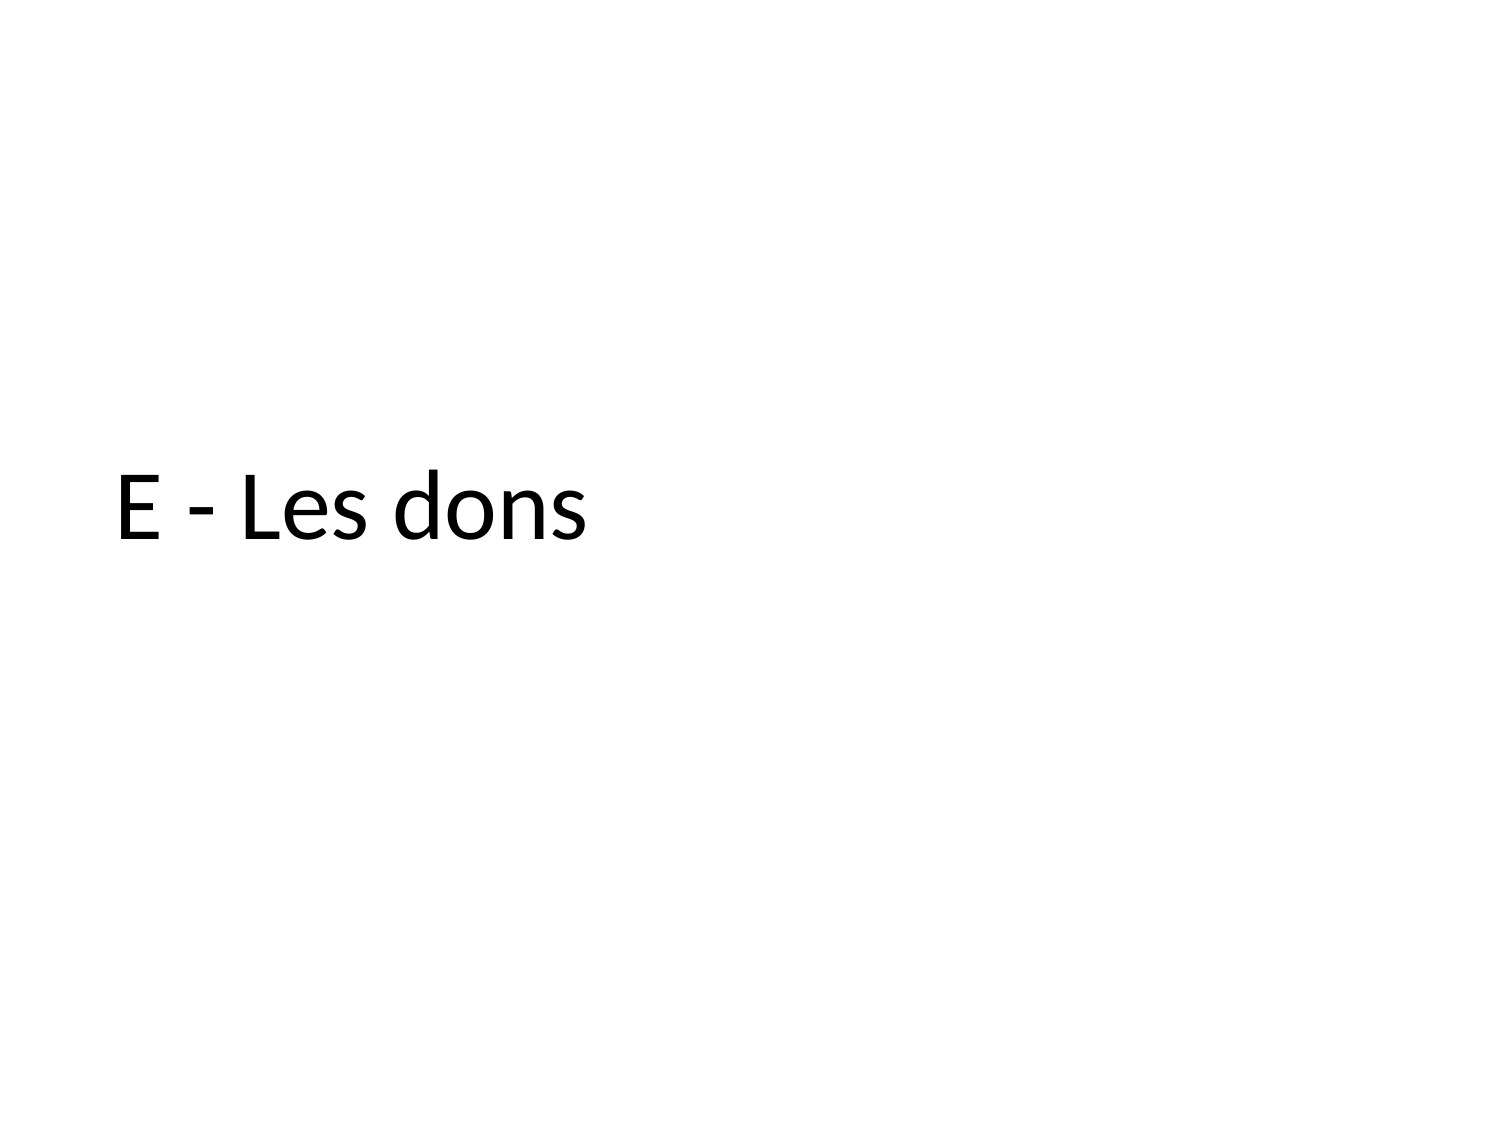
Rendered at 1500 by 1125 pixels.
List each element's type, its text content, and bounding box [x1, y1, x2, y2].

text_box E - Les dons [100, 432, 1400, 568]
